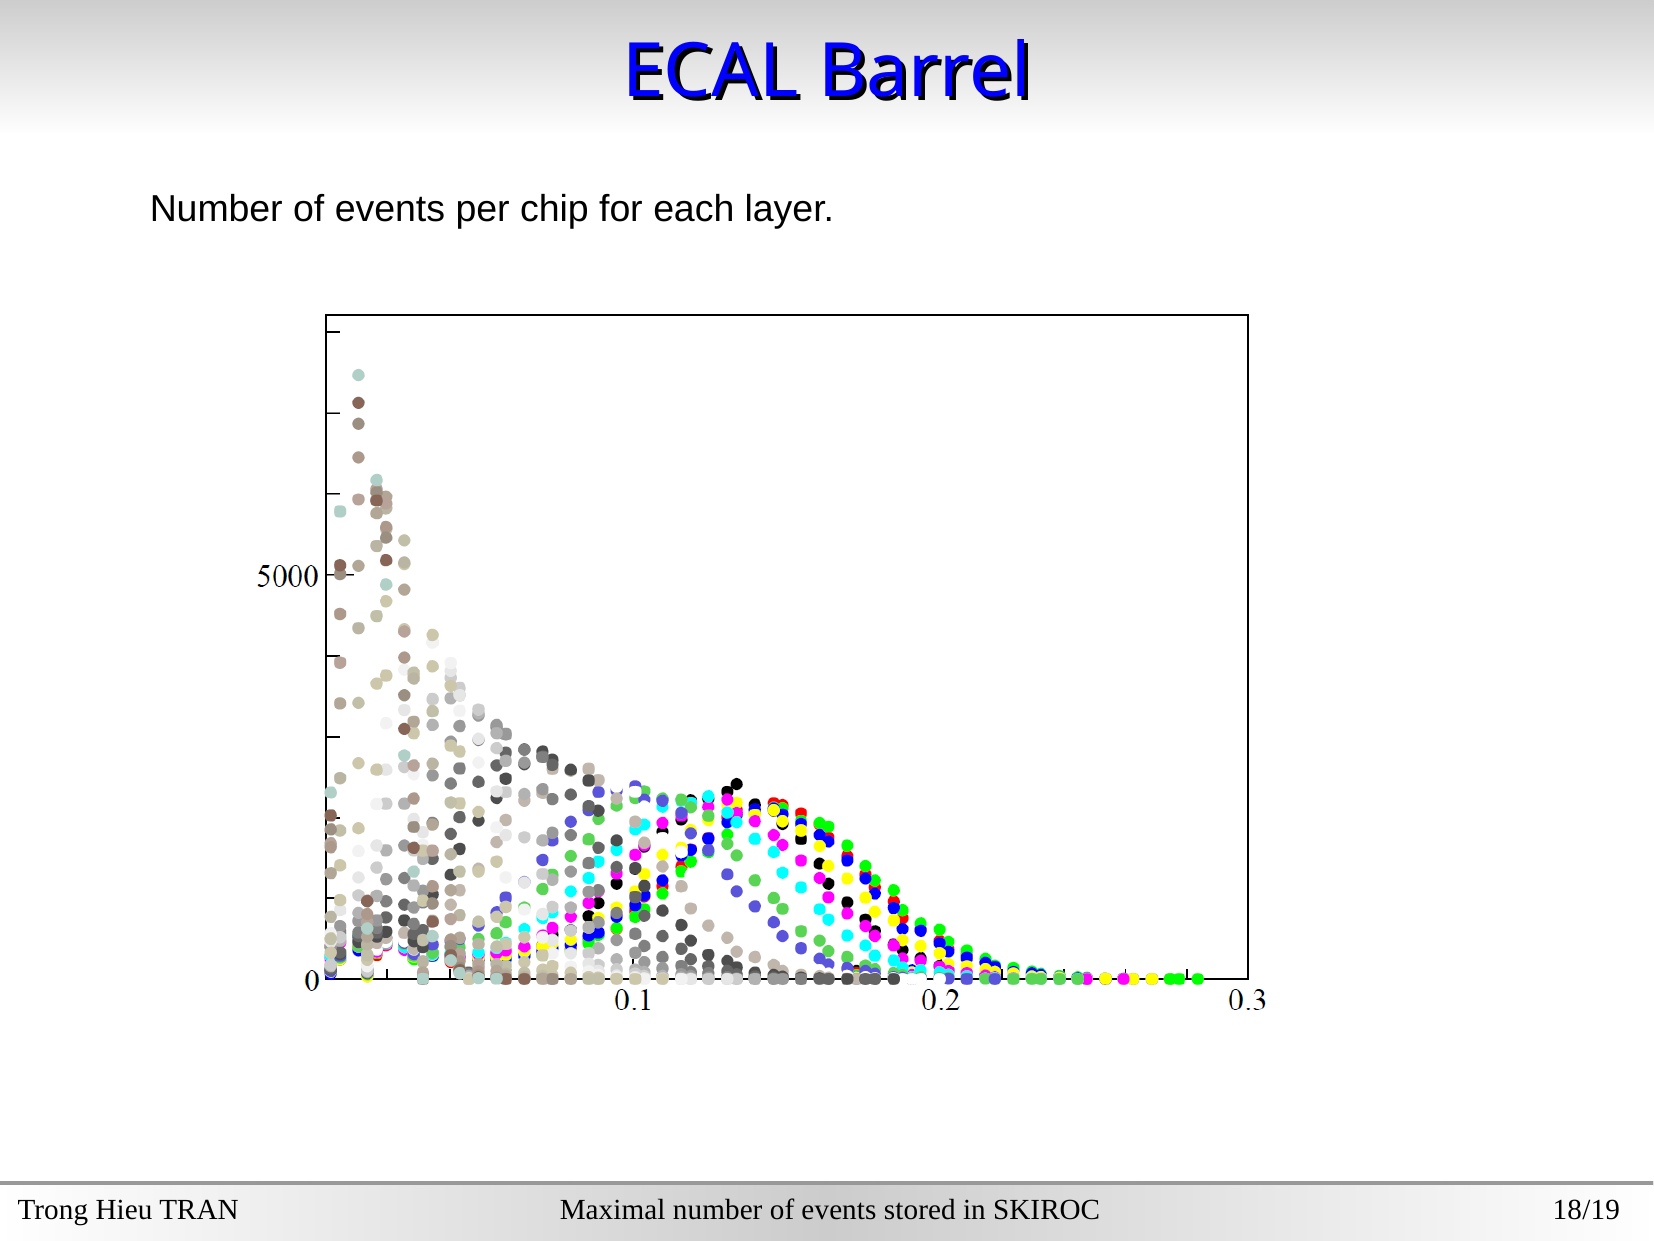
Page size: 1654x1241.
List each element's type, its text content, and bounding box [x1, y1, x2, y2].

text_box Number of events per chip for each layer. [135, 180, 1591, 237]
picture [240, 307, 1291, 1021]
title ECAL Barrel [0, 0, 1654, 136]
